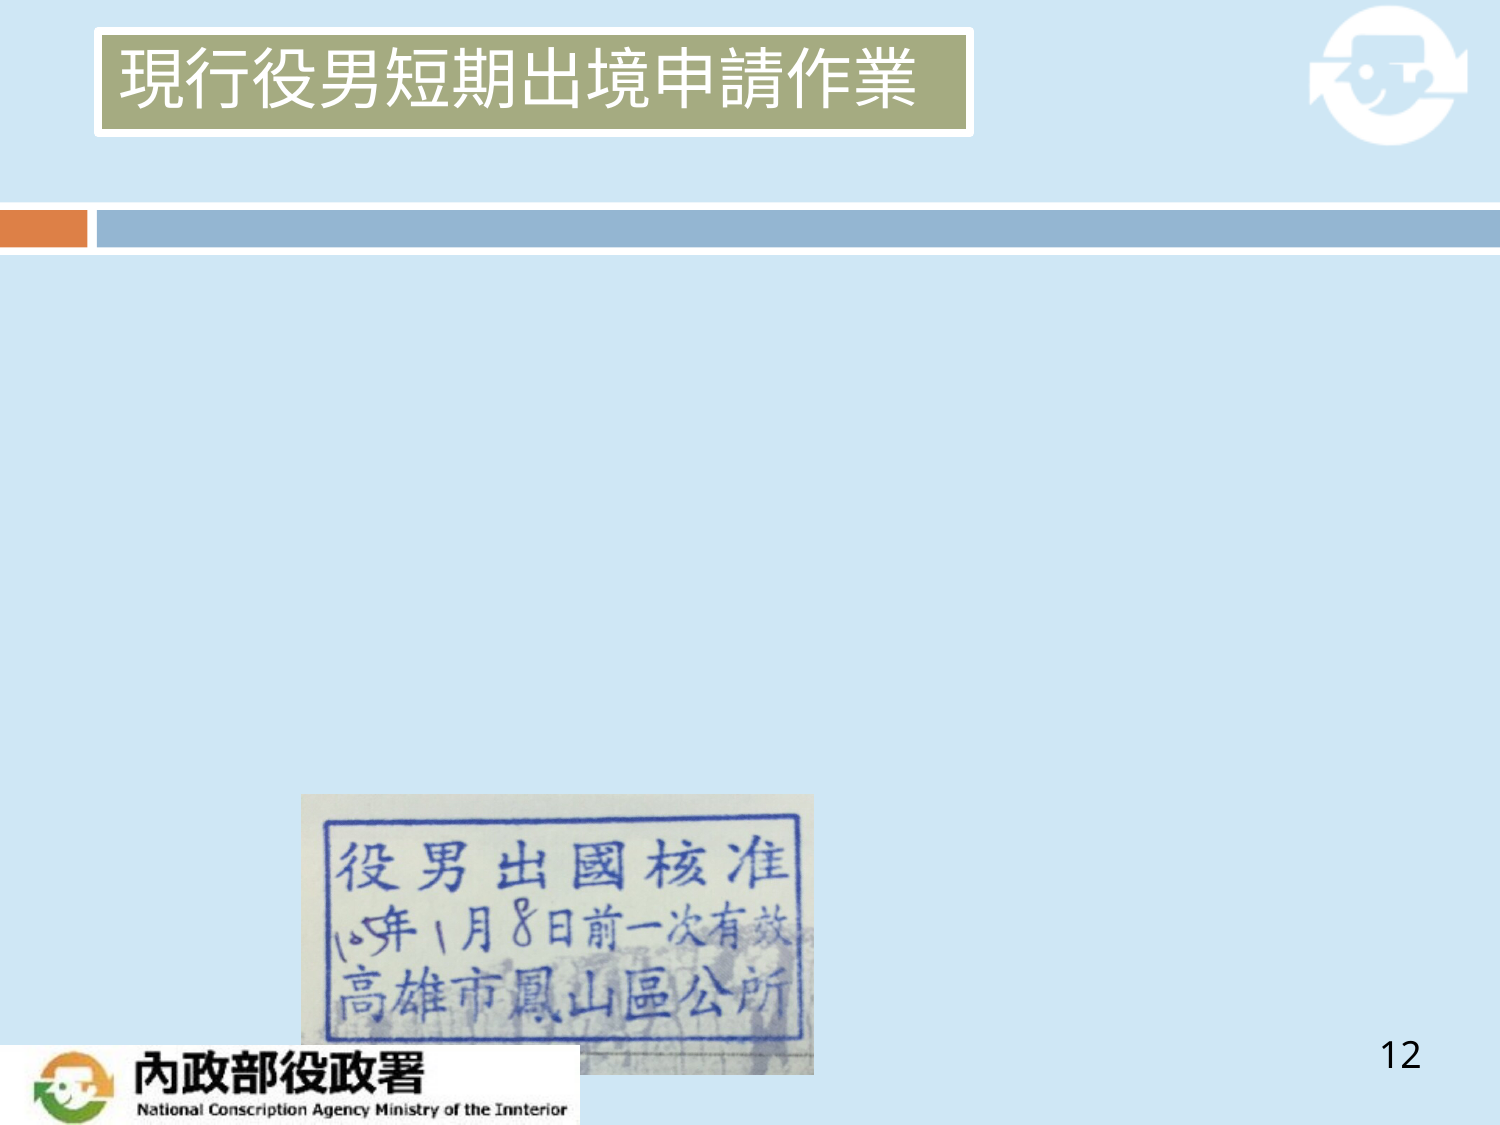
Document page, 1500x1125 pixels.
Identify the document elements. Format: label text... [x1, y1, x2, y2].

picture [0, 437, 1447, 1125]
picture [1305, 0, 1473, 153]
text_box 現行役男短期出境申請作業 [98, 30, 971, 133]
slide_number <編號> [1364, 1023, 1452, 1086]
